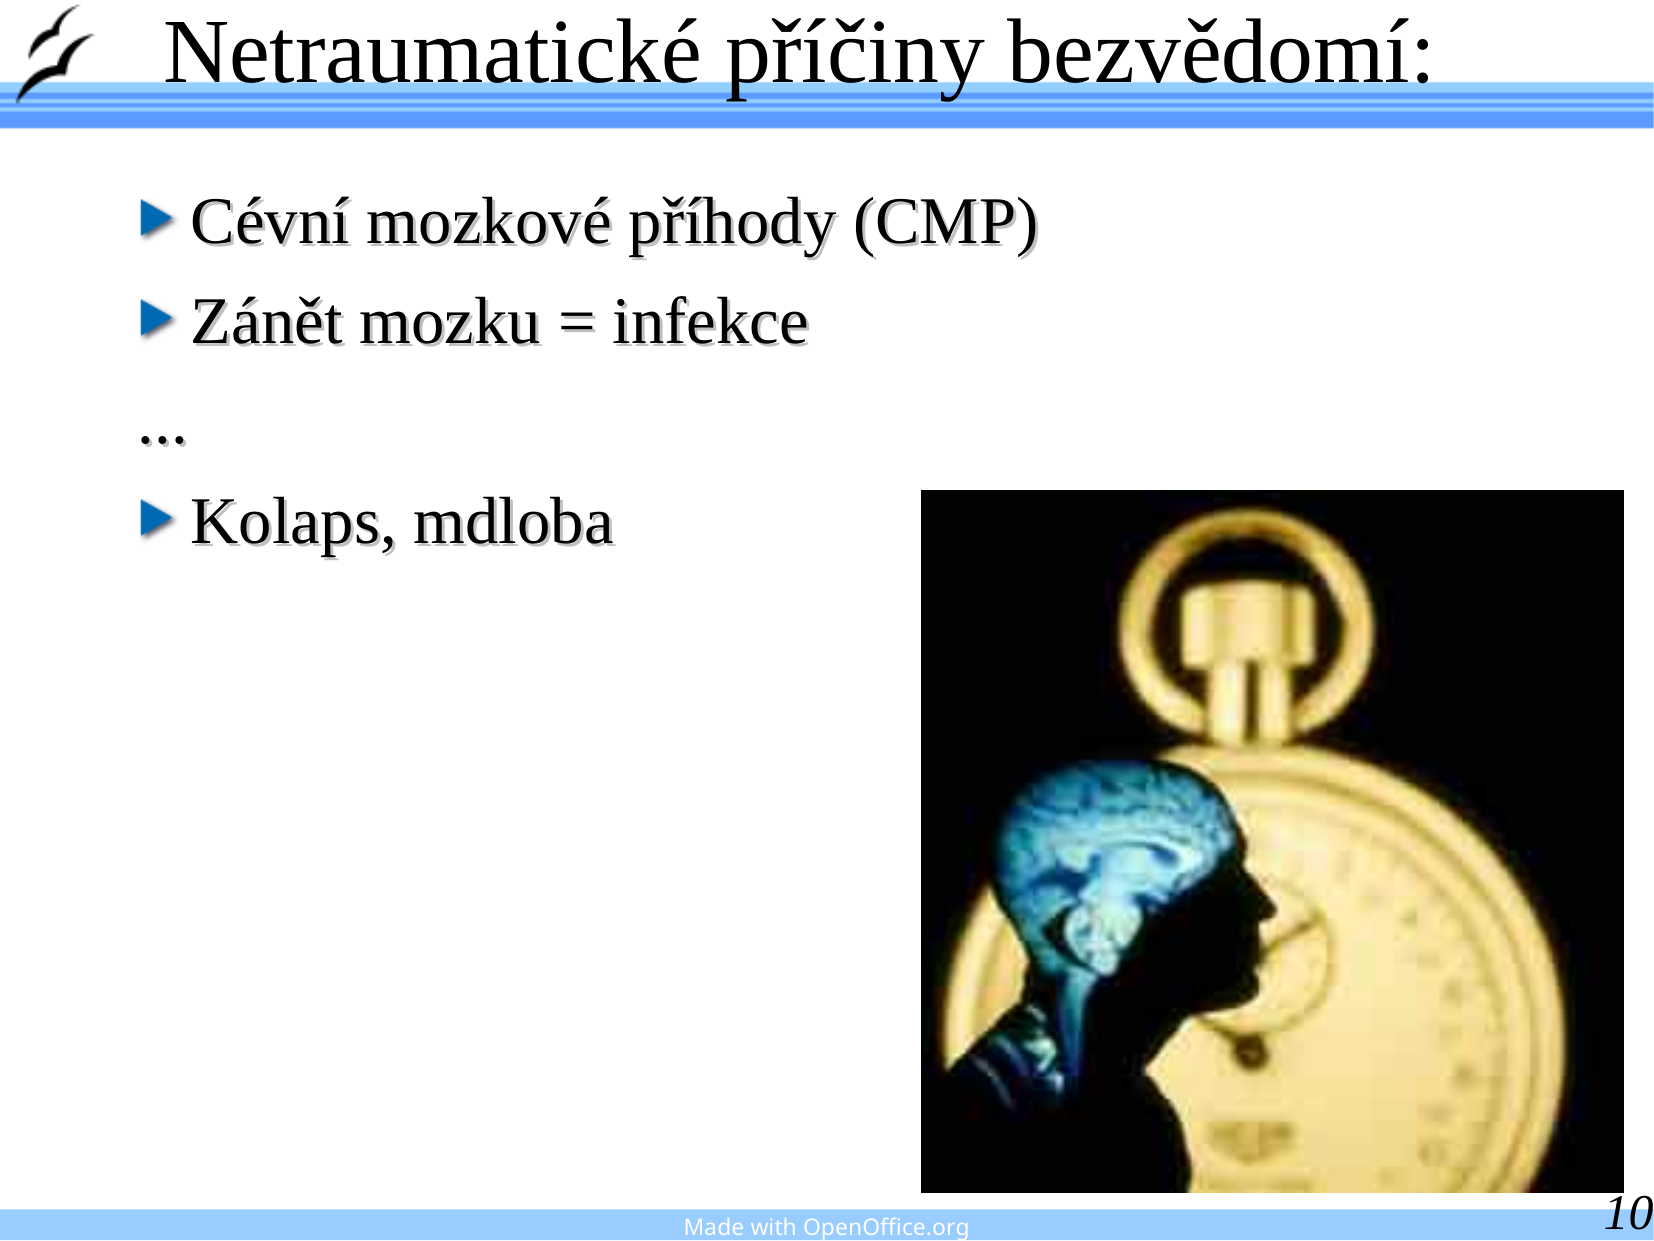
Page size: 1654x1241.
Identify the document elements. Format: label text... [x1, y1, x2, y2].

list Cévní mozkové příhody (CMP) Zánět mozku = infekce ... Kolaps, mdloba [120, 186, 1534, 1195]
picture [0, 0, 1654, 133]
title Netraumatické příčiny bezvědomí: [94, 0, 1507, 107]
picture [921, 490, 1624, 1193]
